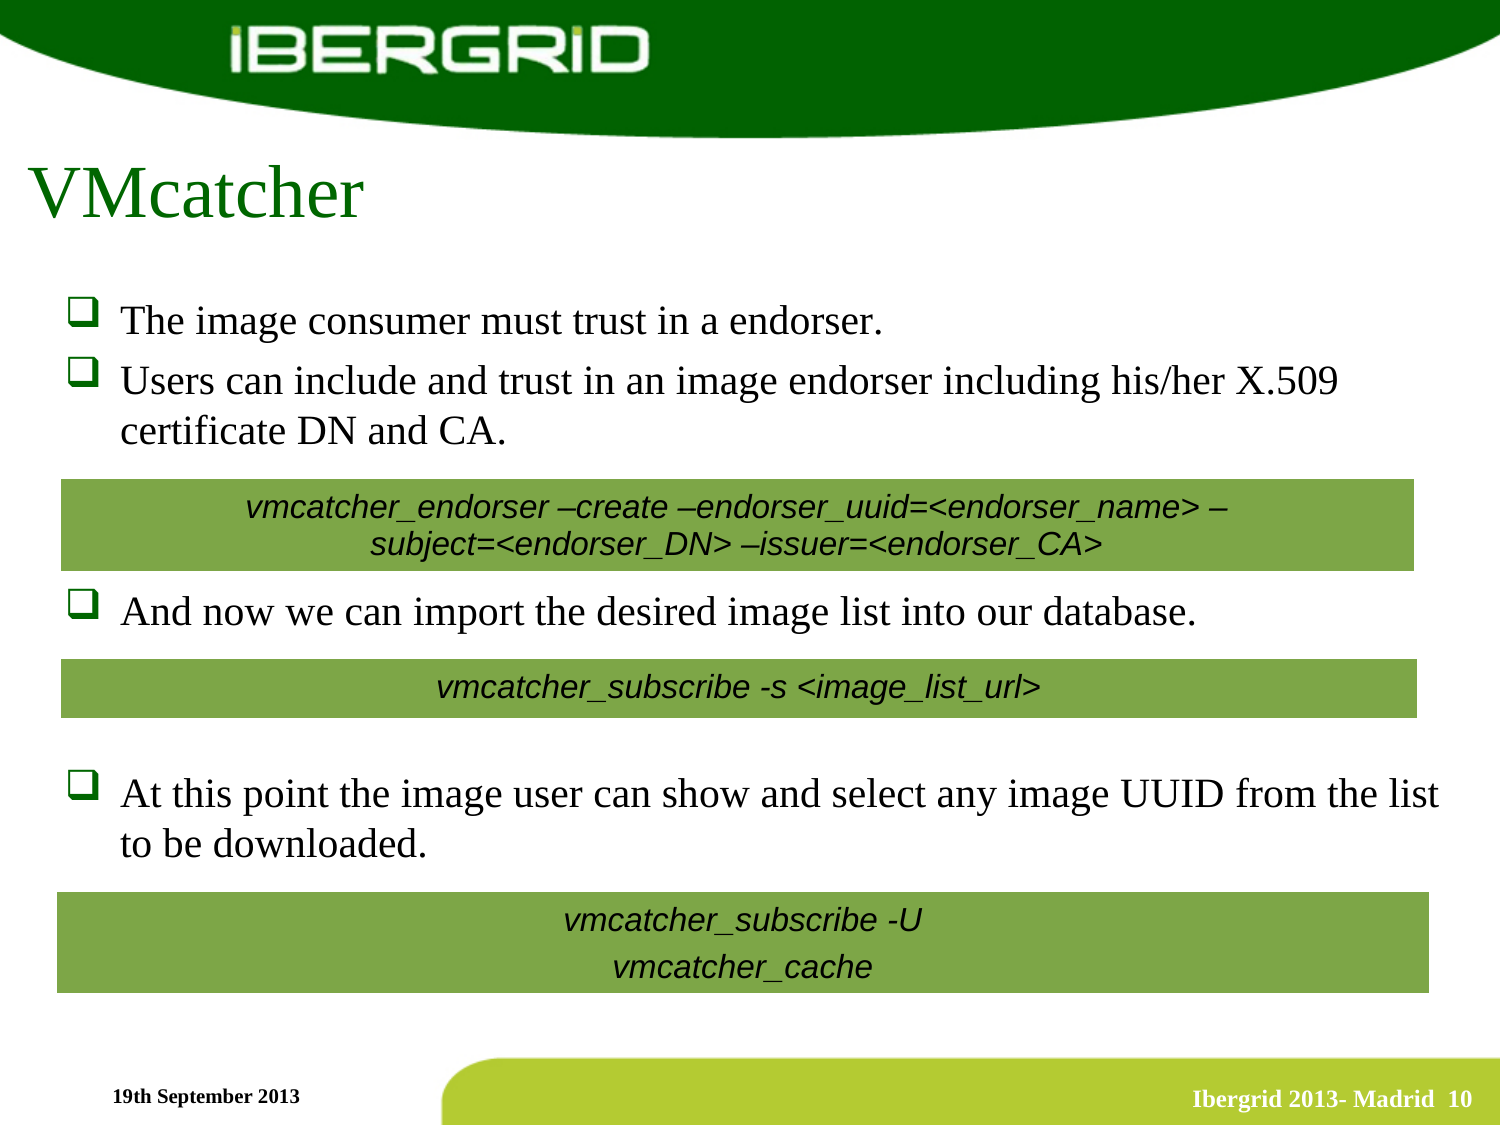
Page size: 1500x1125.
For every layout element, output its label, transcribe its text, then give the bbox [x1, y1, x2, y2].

text_box Ibergrid 2013- Madrid <number> [1125, 1074, 1488, 1125]
text_box VMcatcher [12, 134, 1288, 240]
picture [0, 0, 1500, 1125]
table_header vmcatcher_subscribe -U vmcatcher_cache [57, 892, 1429, 993]
text_box The image consumer must trust in a endorser. Users can include and trust in an image endorser including his/her X.509 certificate DN and CA. And now we can import the desired image list into our database. At this point the image user can show and select any image UUID from the list to be downloaded. [50, 224, 1463, 1026]
table_header vmcatcher_subscribe -s <image_list_url> [61, 659, 1417, 718]
text_box 19th September 2013 [49, 1074, 363, 1113]
table_header vmcatcher_endorser –create –endorser_uuid=<endorser_name> –subject=<endorser_DN> –issuer=<endorser_CA> [61, 479, 1414, 571]
